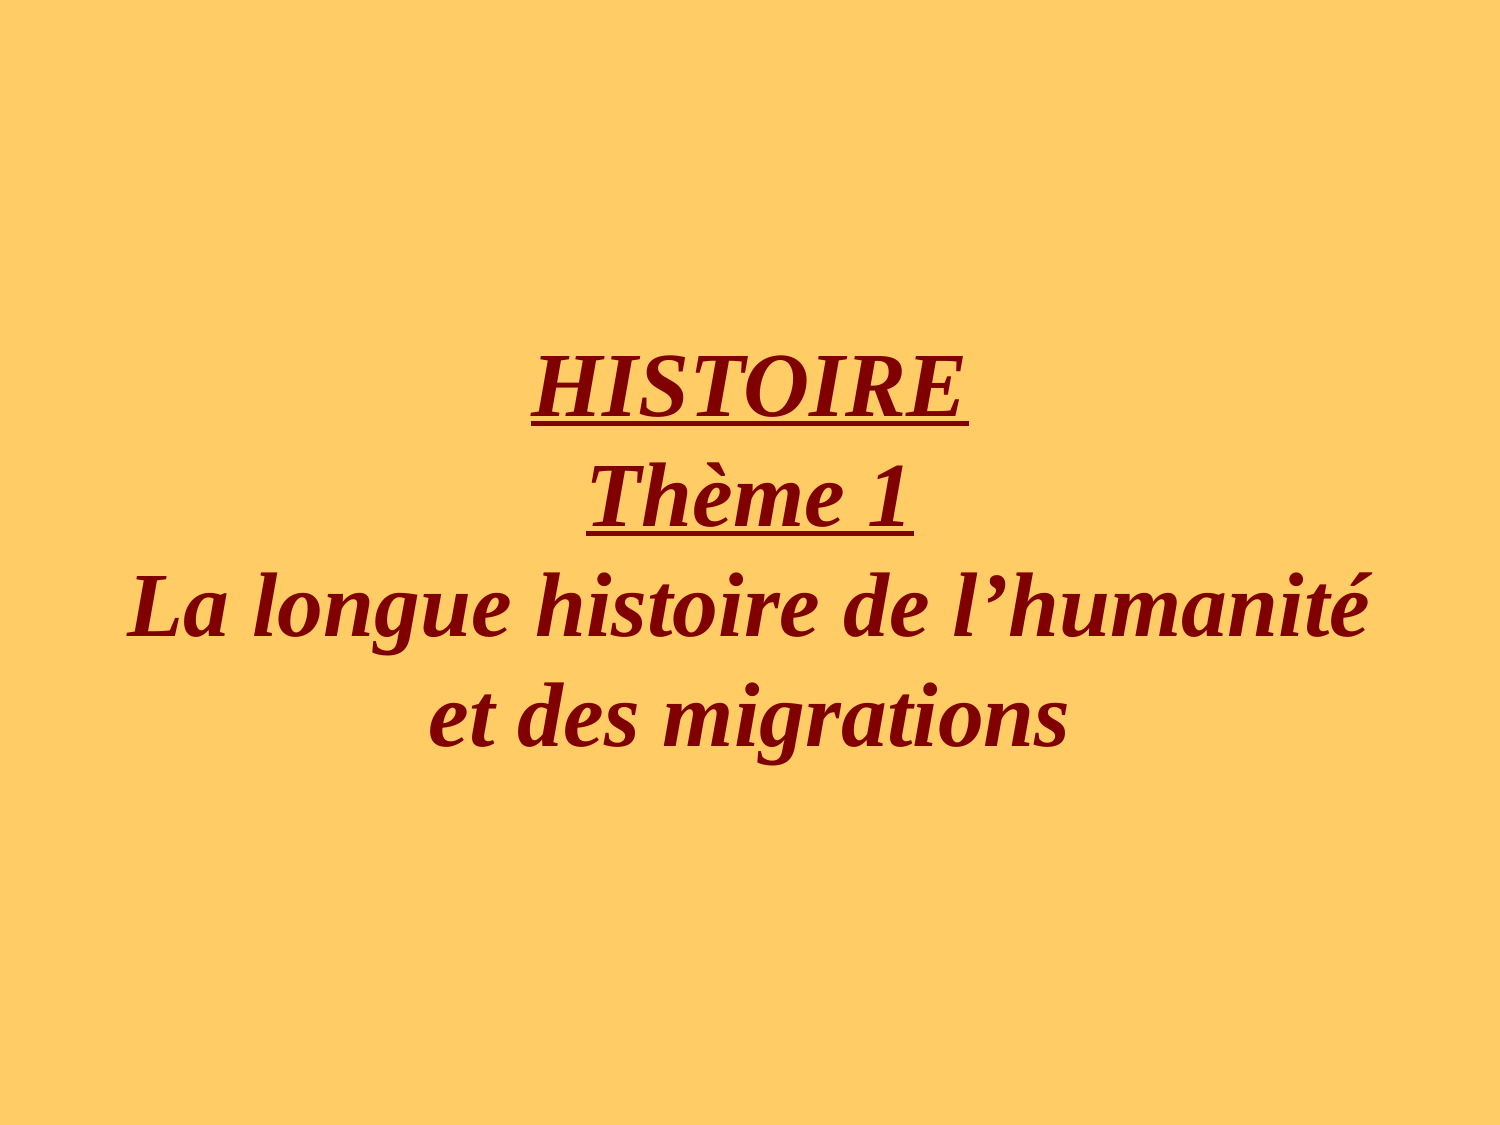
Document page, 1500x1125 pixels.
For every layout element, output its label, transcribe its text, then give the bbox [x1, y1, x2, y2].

text_box HISTOIRE Thème 1 La longue histoire de l’humanité et des migrations [112, 101, 1388, 988]
